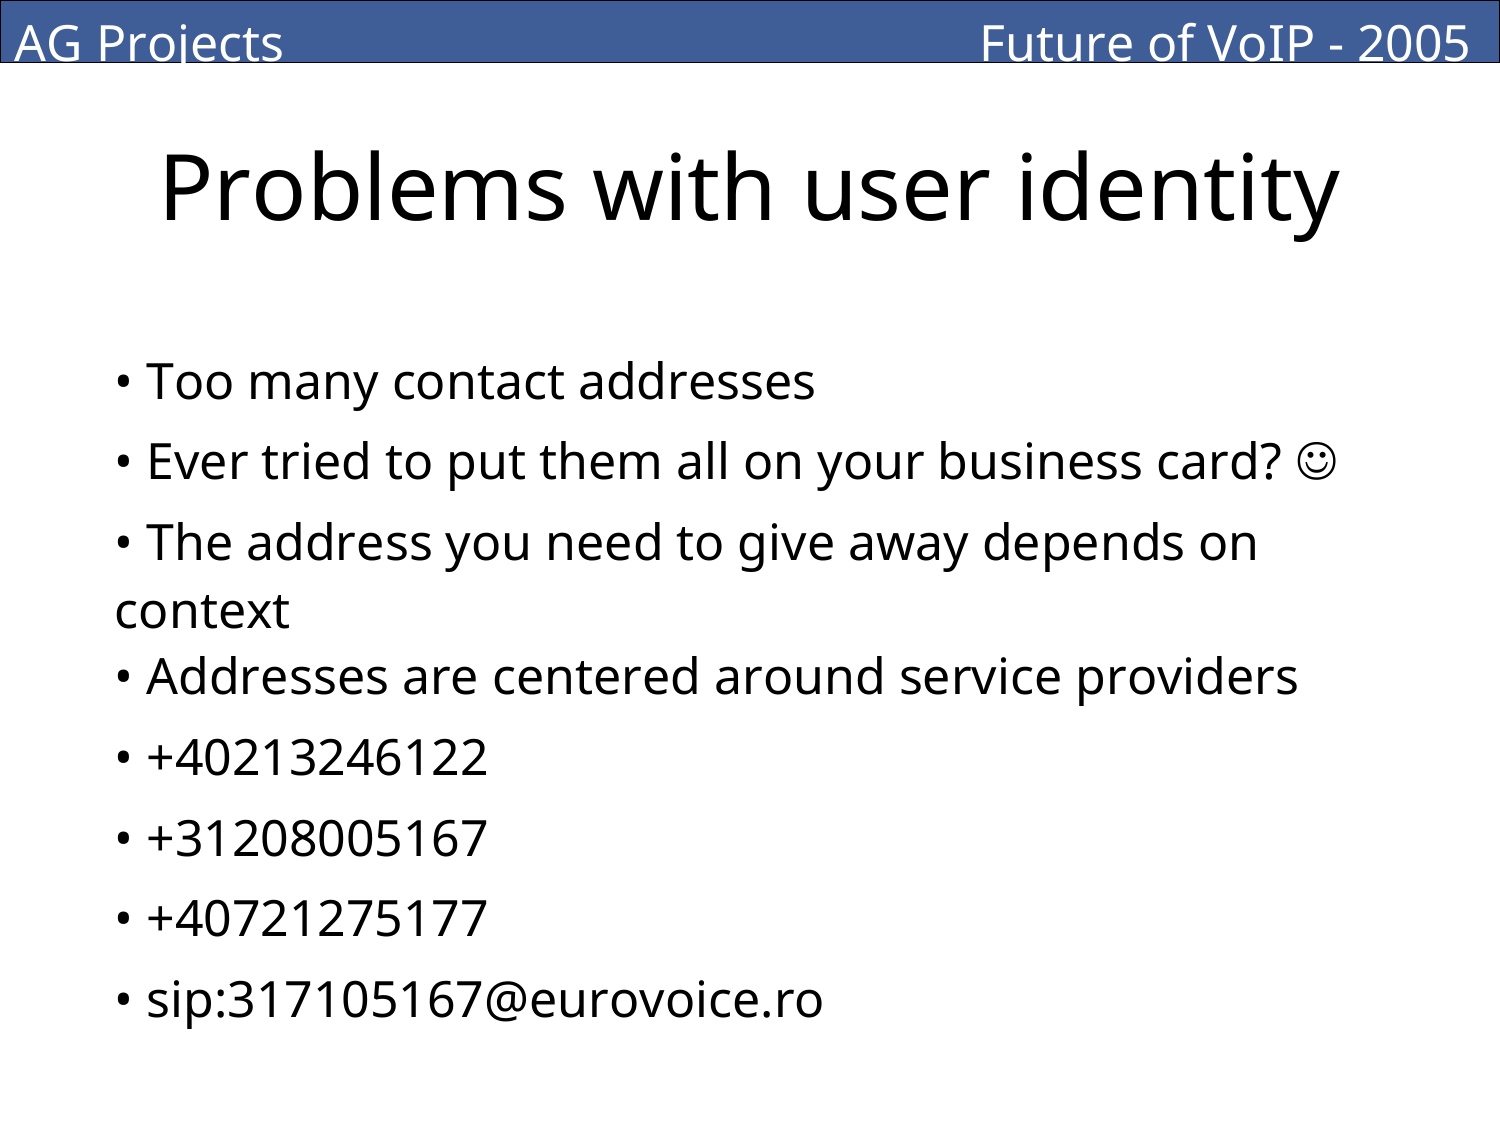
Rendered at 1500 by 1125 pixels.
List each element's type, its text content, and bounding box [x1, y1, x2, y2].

text_box Problems with user identity [100, 115, 1400, 293]
text_box Addresses are centered around service providers +40213246122 +31208005167 +40721275177 sip:317105167@eurovoice.ro [100, 633, 1424, 1059]
subtitle Too many contact addresses Ever tried to put them all on your business card?  The address you need to give away depends on context [100, 337, 1424, 575]
